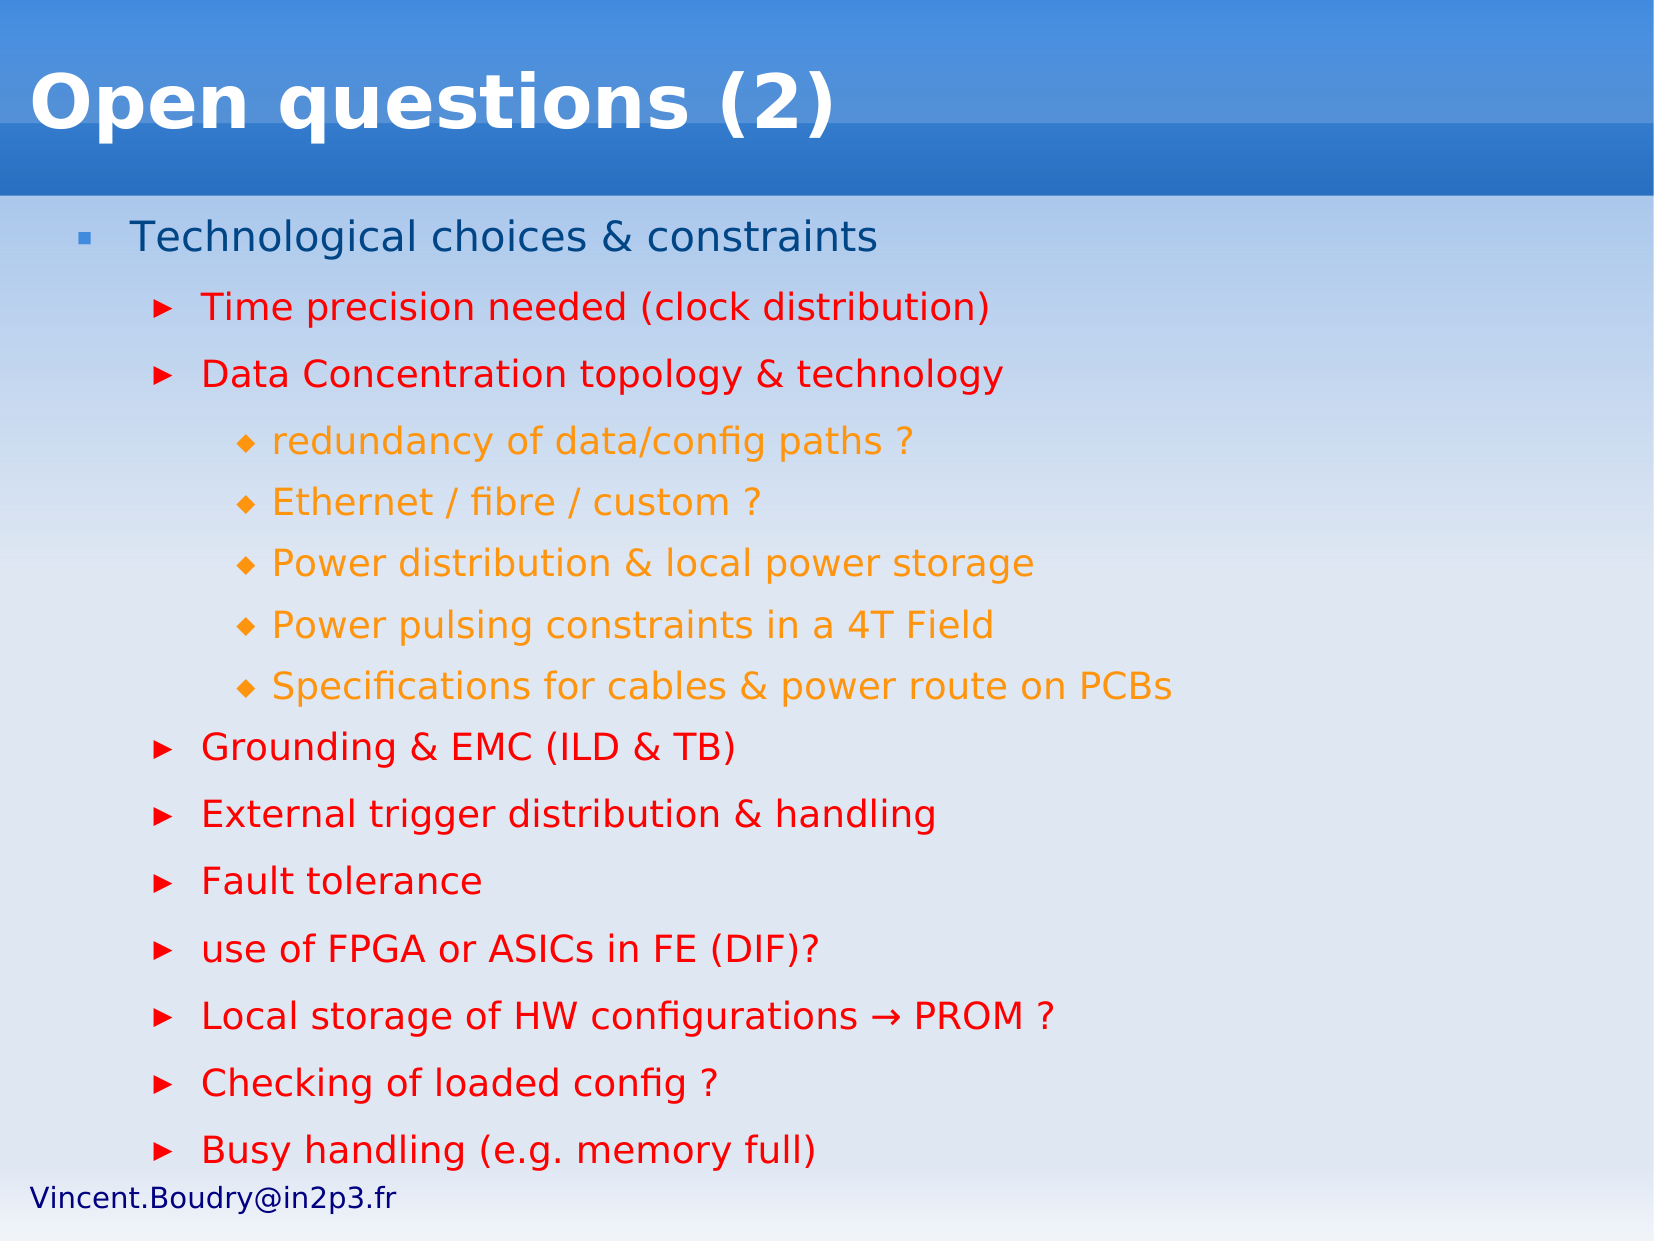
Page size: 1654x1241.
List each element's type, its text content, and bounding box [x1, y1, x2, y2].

picture [0, 0, 1654, 1241]
list Technological choices & constraints Time precision needed (clock distribution) Data Concentration topology & technology redundancy of data/config paths ? Ethernet / fibre / custom ? Power distribution & local power storage Power pulsing constraints in a 4T Field Specifications for cables & power route on PCBs Grounding & EMC (ILD & TB) External trigger distribution & handling Fault tolerance use of FPGA or ASICs in FE (DIF)? Local storage of HW configurations → PROM ? Checking of loaded config ? Busy handling (e.g. memory full) [59, 212, 1595, 1173]
title Open questions (2) [29, 0, 1654, 207]
